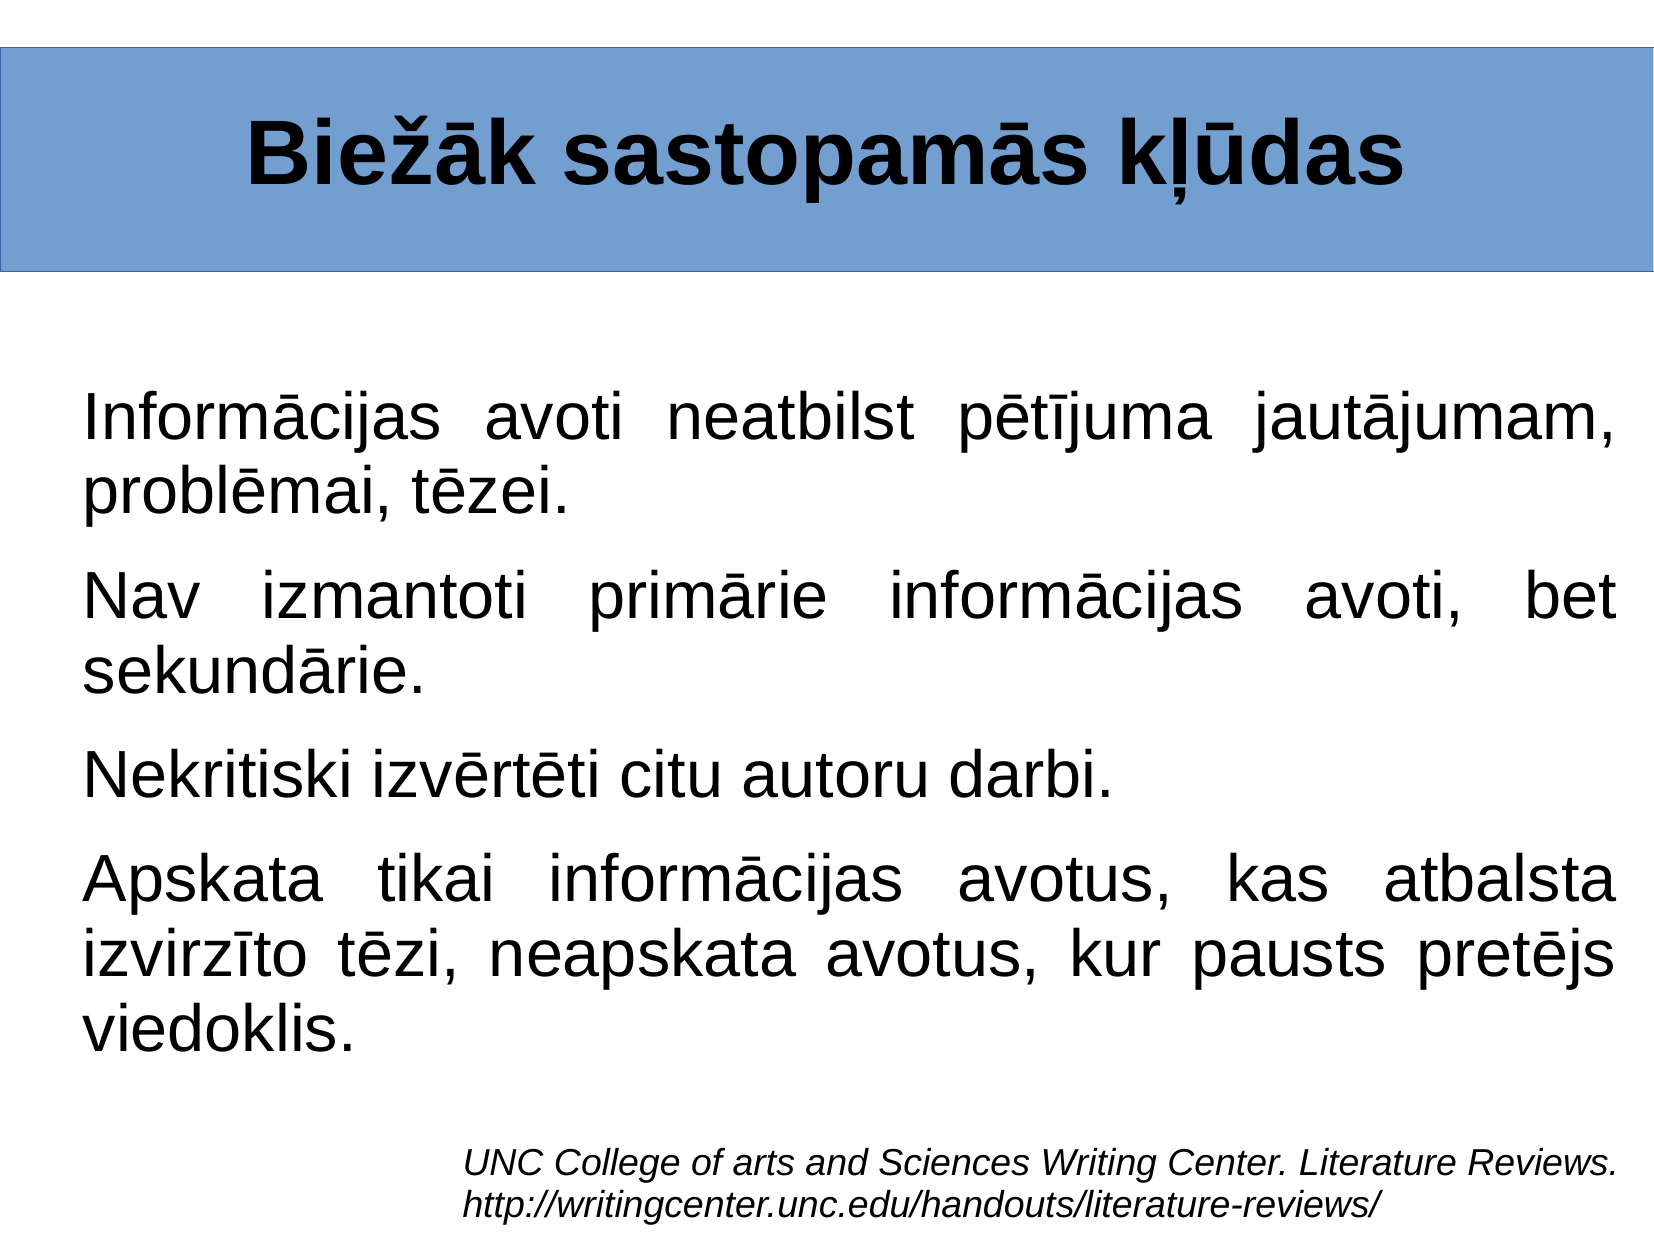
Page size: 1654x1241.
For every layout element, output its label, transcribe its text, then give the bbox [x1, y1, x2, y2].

text_box UNC College of arts and Sciences Writing Center. Literature Reviews. http://writingcenter.unc.edu/handouts/literature-reviews/ [447, 1133, 1646, 1233]
text_box [0, 47, 1654, 272]
title Biežāk sastopamās kļūdas [82, 49, 1571, 257]
list Informācijas avoti neatbilst pētījuma jautājumam, problēmai, tēzei. Nav izmantoti primārie informācijas avoti, bet sekundārie. Nekritiski izvērtēti citu autoru darbi. Apskata tikai informācijas avotus, kas atbalsta izvirzīto tēzi, neapskata avotus, kur pausts pretējs viedoklis. [82, 378, 1619, 1099]
